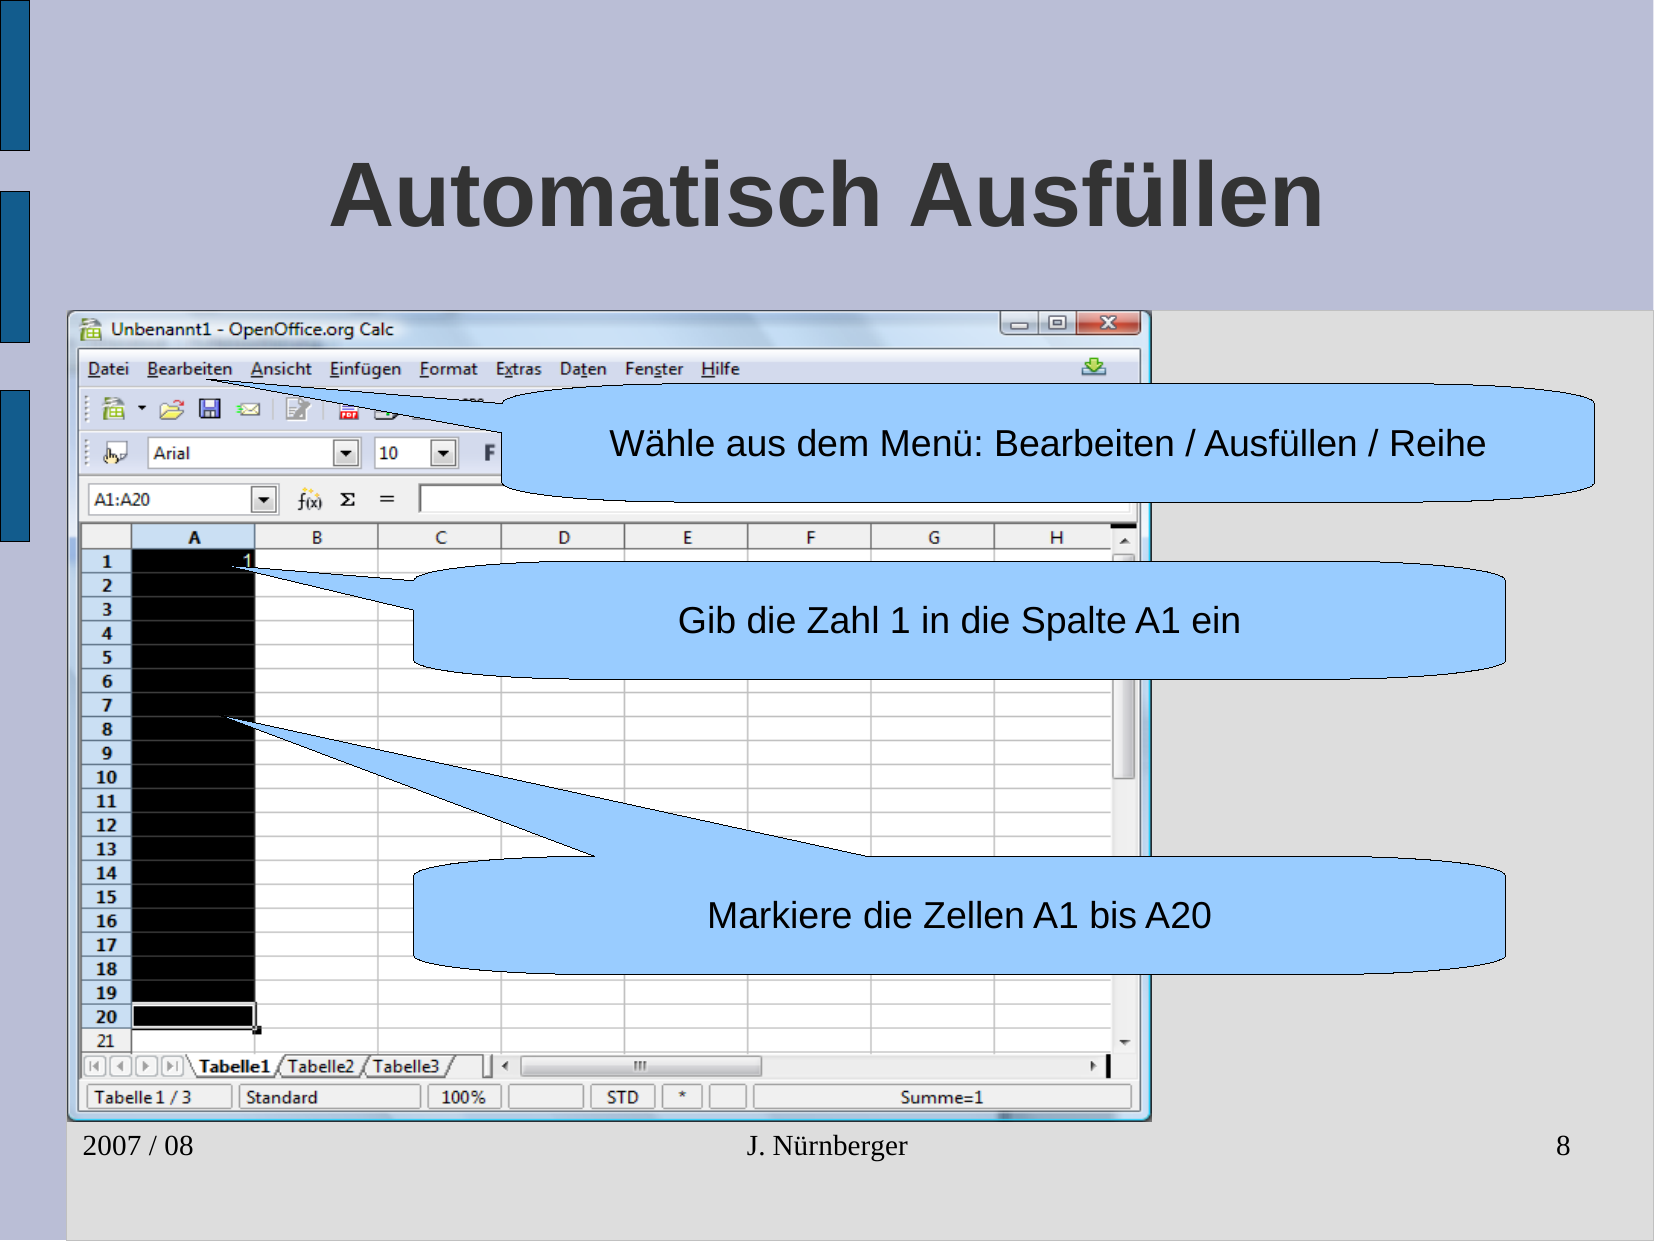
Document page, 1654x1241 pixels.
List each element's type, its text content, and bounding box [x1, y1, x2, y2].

text_box Gib die Zahl 1 in die Spalte A1 ein [225, 561, 1506, 680]
title Automatisch Ausfüllen [121, 91, 1534, 299]
text_box Wähle aus dem Menü: Bearbeiten / Ausfüllen / Reihe [206, 379, 1595, 503]
text_box Markiere die Zellen A1 bis A20 [218, 714, 1506, 975]
picture [67, 310, 1152, 1123]
